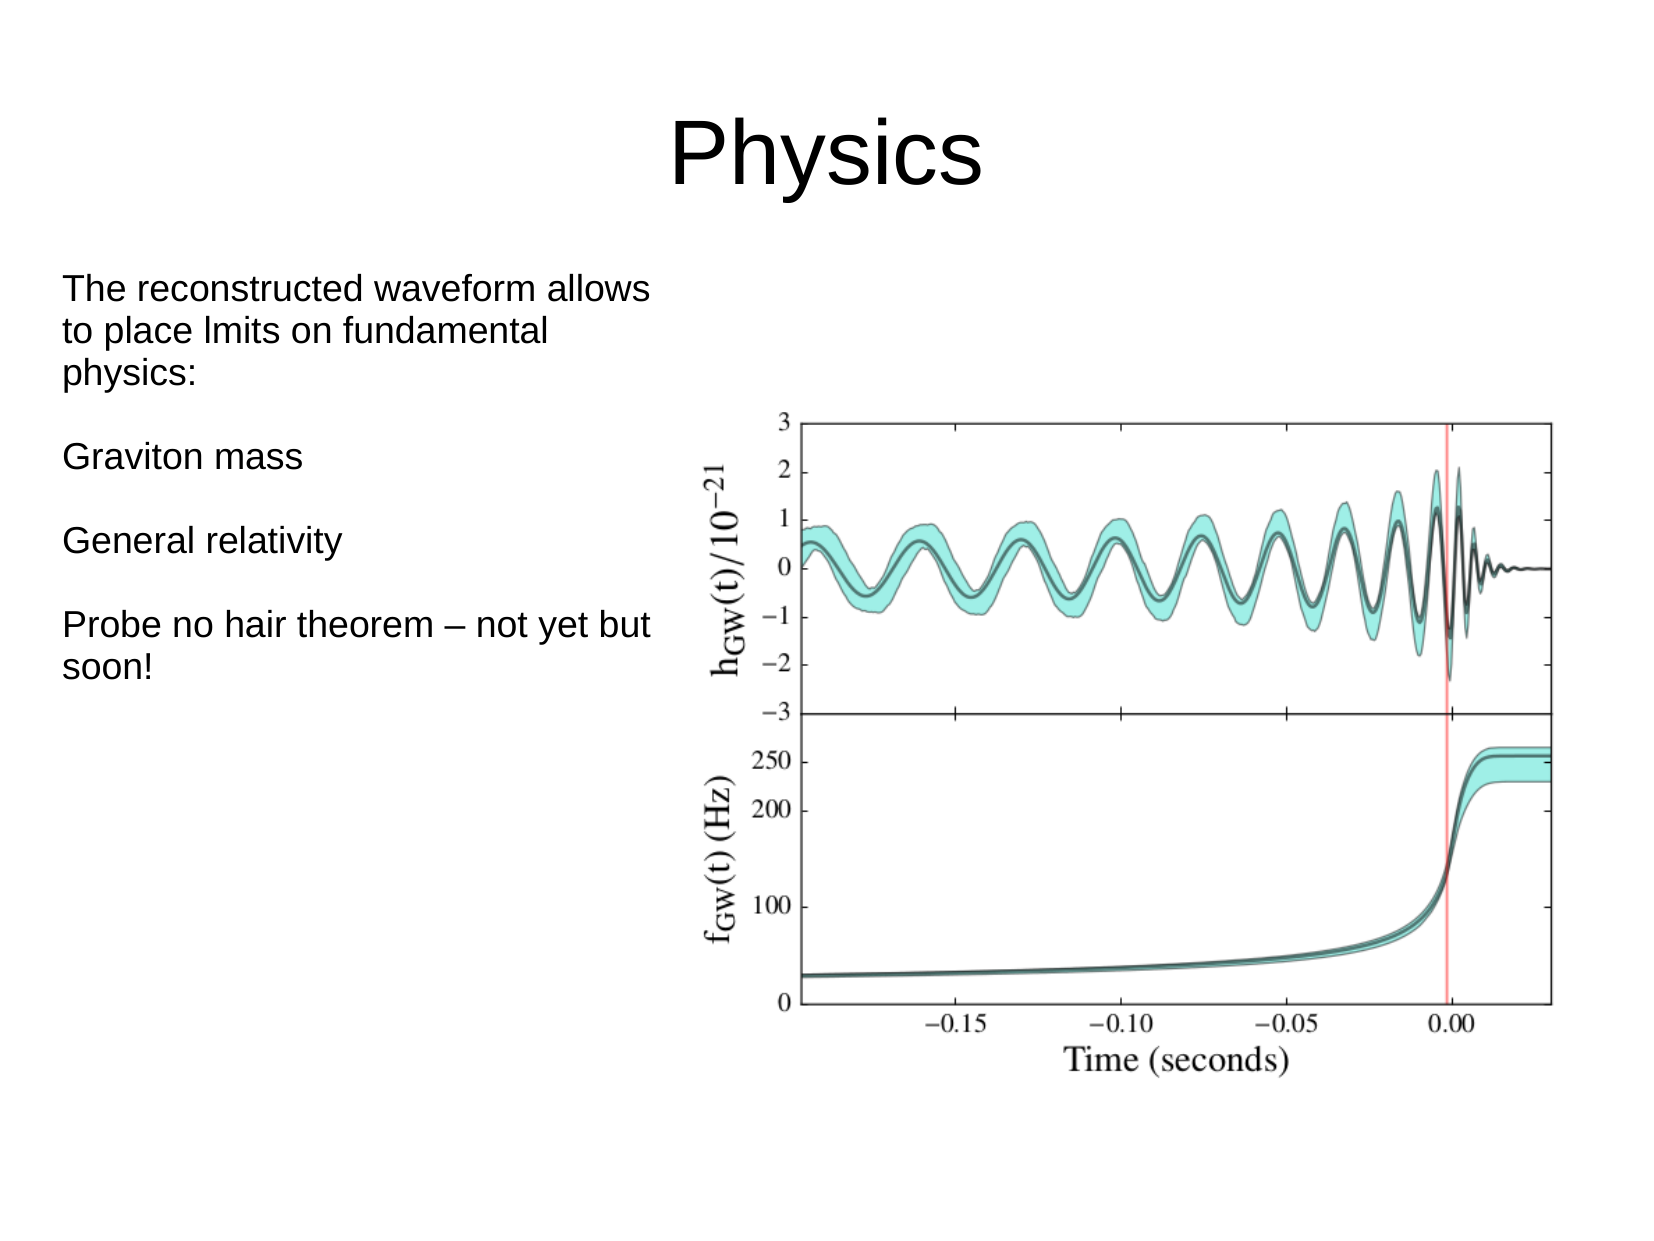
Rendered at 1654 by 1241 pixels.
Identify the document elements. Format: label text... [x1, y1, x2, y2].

picture [661, 379, 1580, 1099]
title Physics [82, 49, 1571, 257]
text_box The reconstructed waveform allows to place lmits on fundamental physics: Graviton mass General relativity Probe no hair theorem – not yet but soon! [47, 259, 674, 821]
